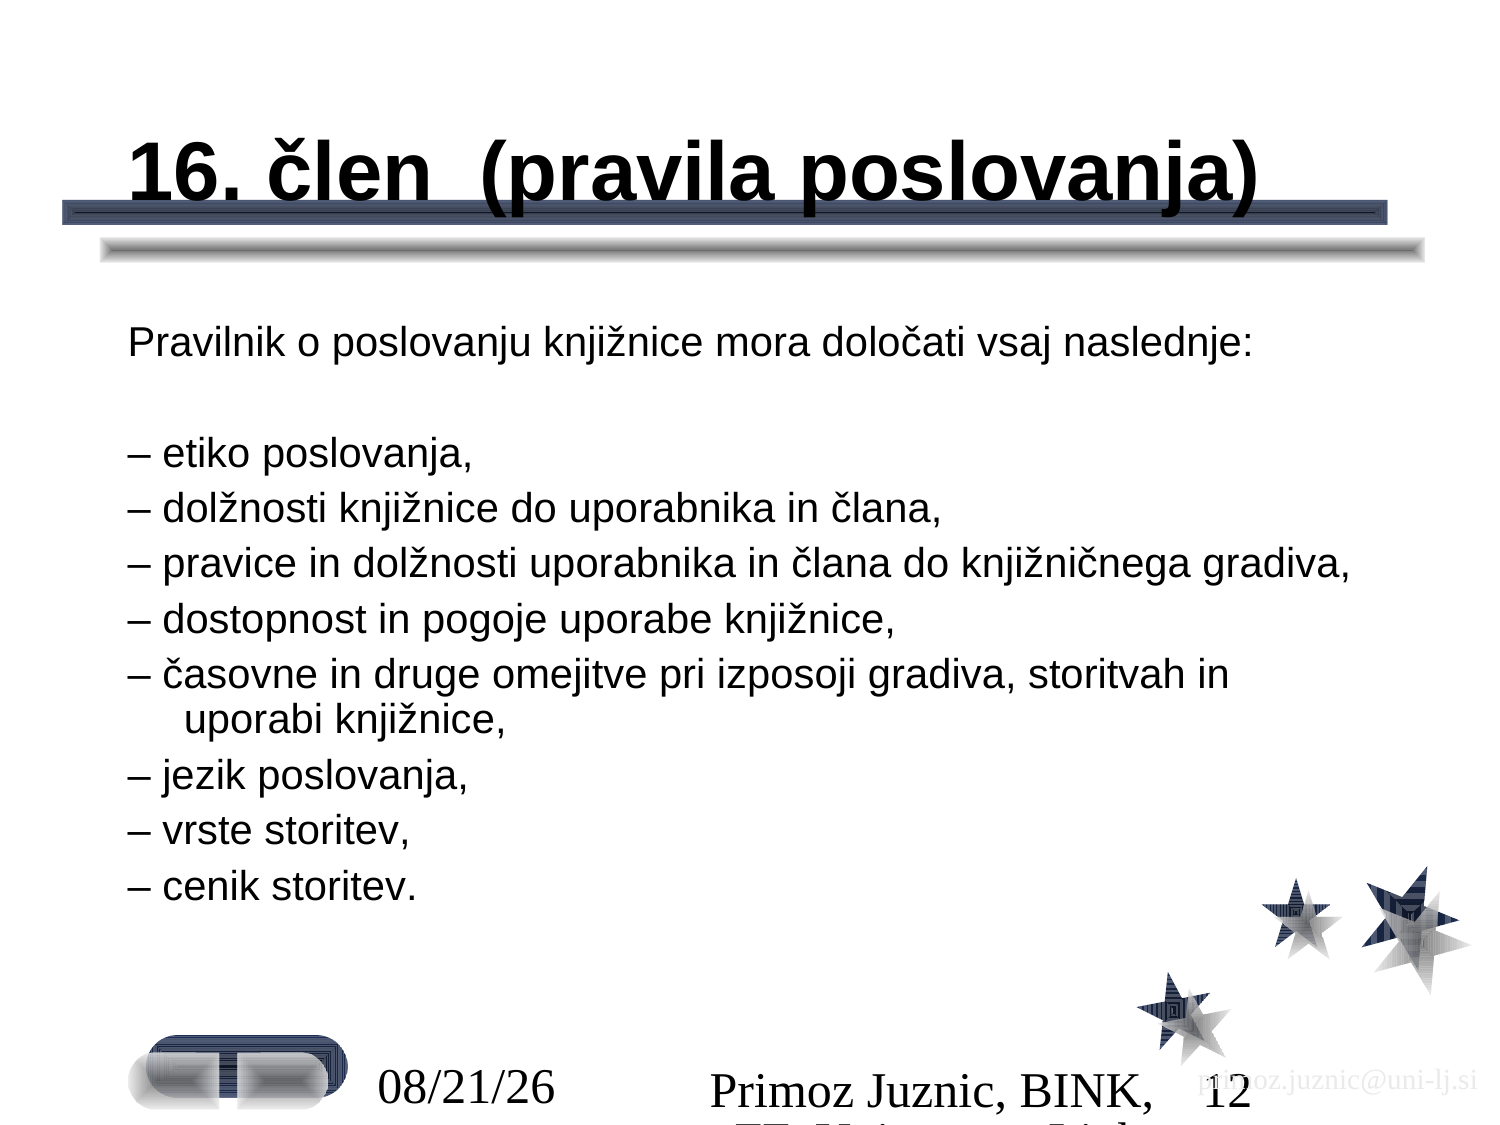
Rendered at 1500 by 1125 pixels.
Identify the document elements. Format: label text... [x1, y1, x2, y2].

title 16. člen (pravila poslovanja) [112, 37, 1388, 225]
list Pravilnik o poslovanju knjižnice mora določati vsaj naslednje: – etiko poslovanja, – dolžnosti knjižnice do uporabnika in člana, – pravice in dolžnosti uporabnika in člana do knjižničnega gradiva, – dostopnost in pogoje uporabe knjižnice, – časovne in druge omejitve pri izposoji gradiva, storitvah in uporabi knjižnice, – jezik poslovanja, – vrste storitev, – cenik storitev. [112, 312, 1388, 988]
